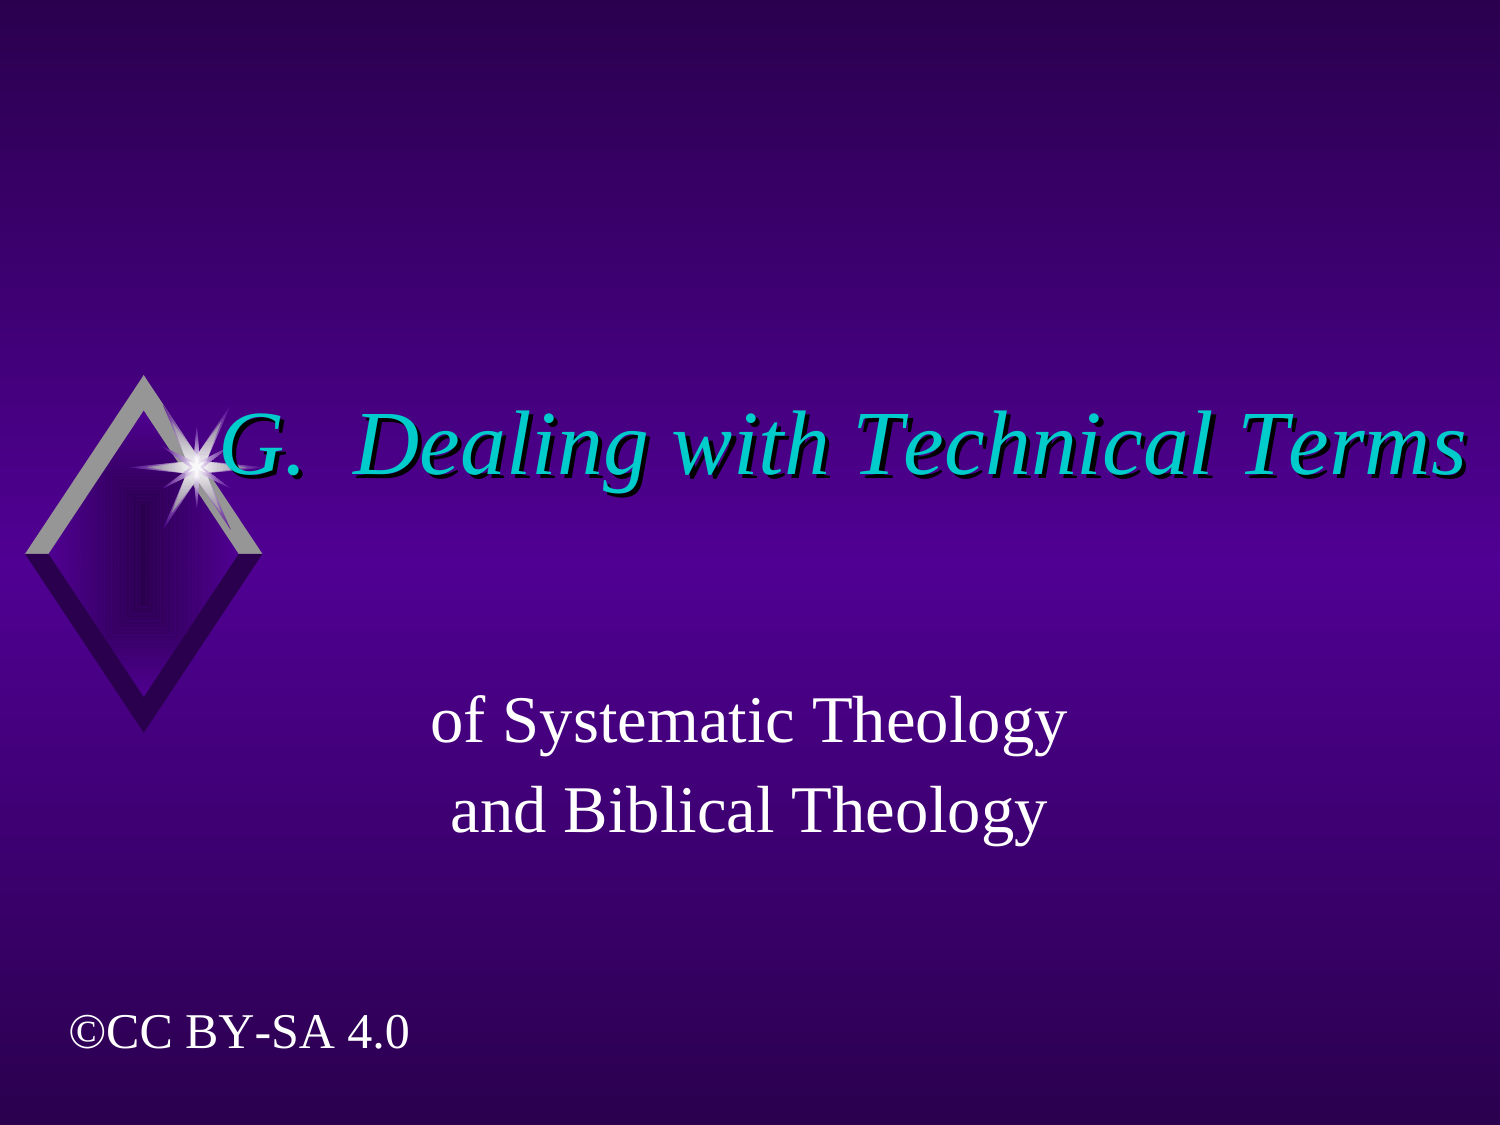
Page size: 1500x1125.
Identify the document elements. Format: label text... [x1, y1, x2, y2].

text_box ©CC BY-SA 4.0 [53, 997, 476, 1068]
subtitle of Systematic Theology and Biblical Theology [225, 675, 1276, 963]
title G. Dealing with Technical Terms [187, 349, 1500, 538]
